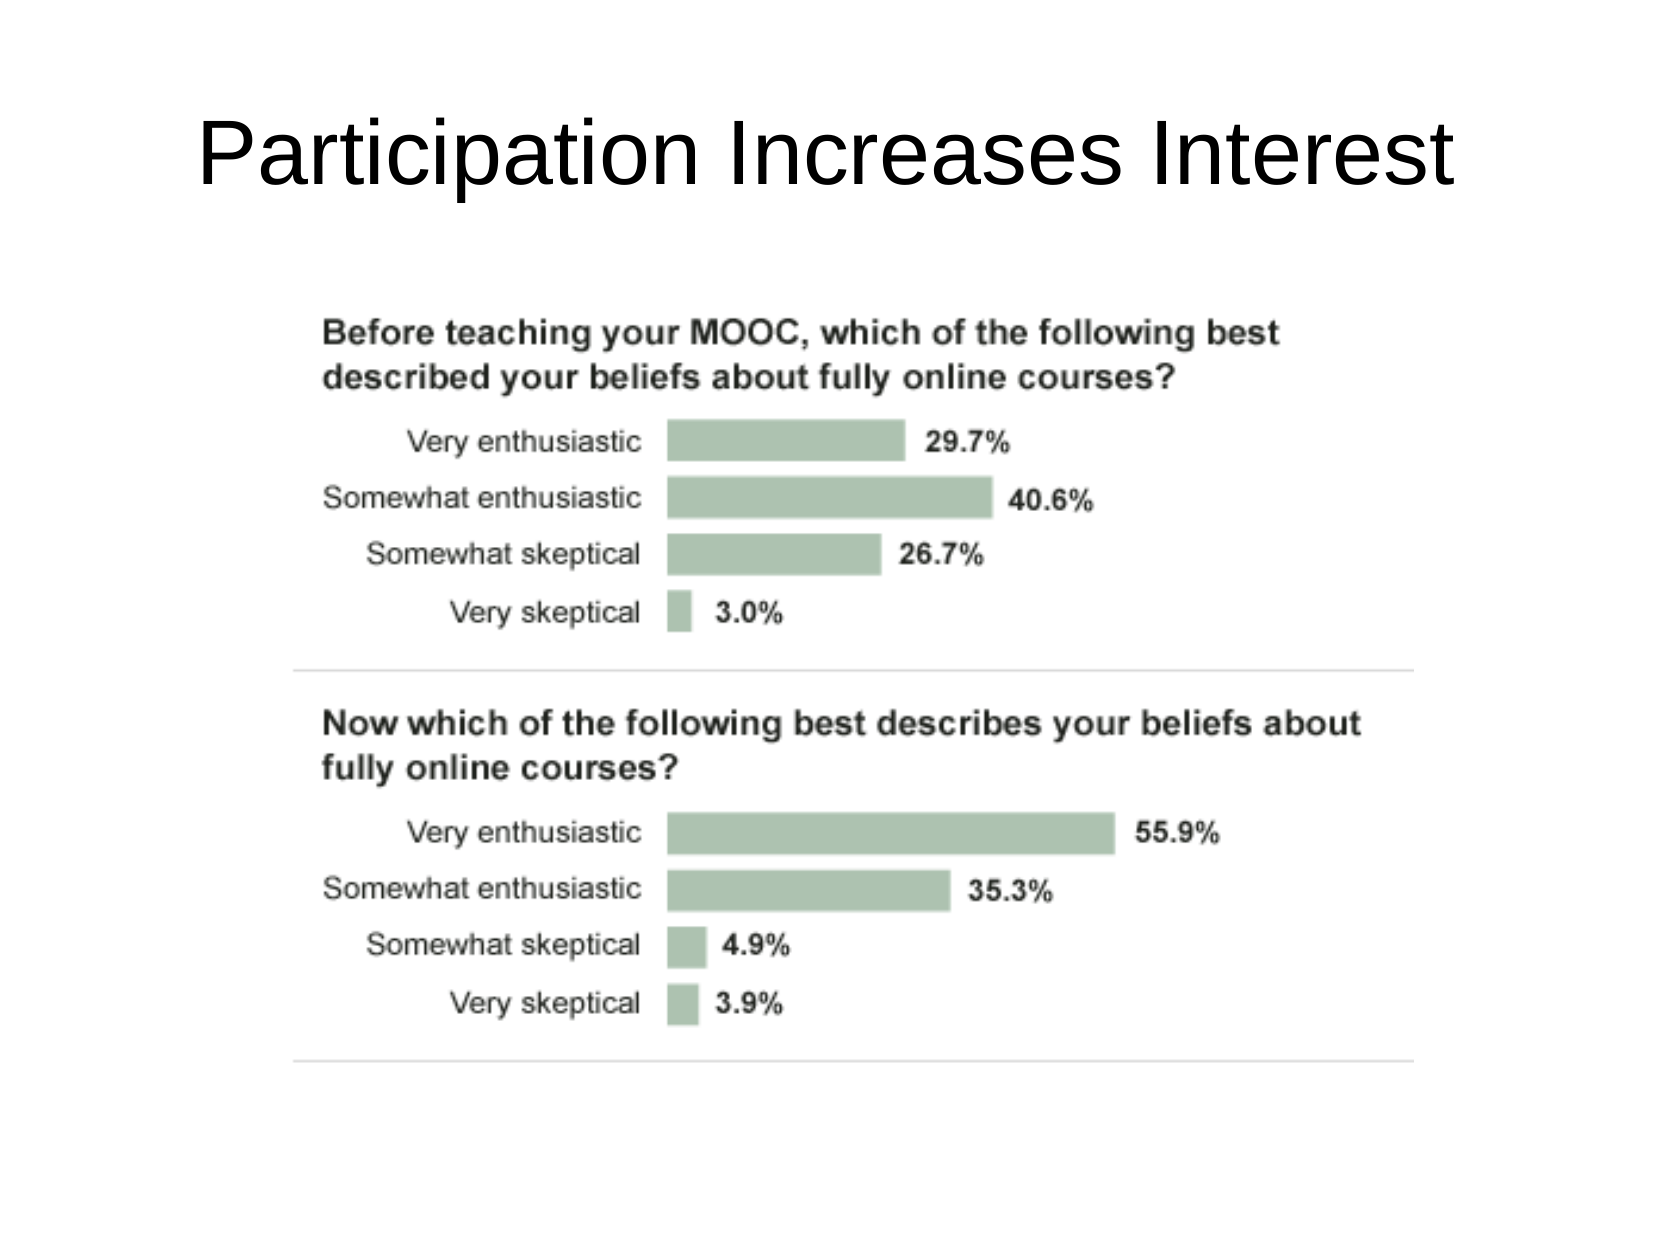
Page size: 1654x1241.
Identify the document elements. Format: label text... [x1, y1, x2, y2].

picture [270, 284, 1414, 1070]
title Participation Increases Interest [82, 49, 1571, 257]
